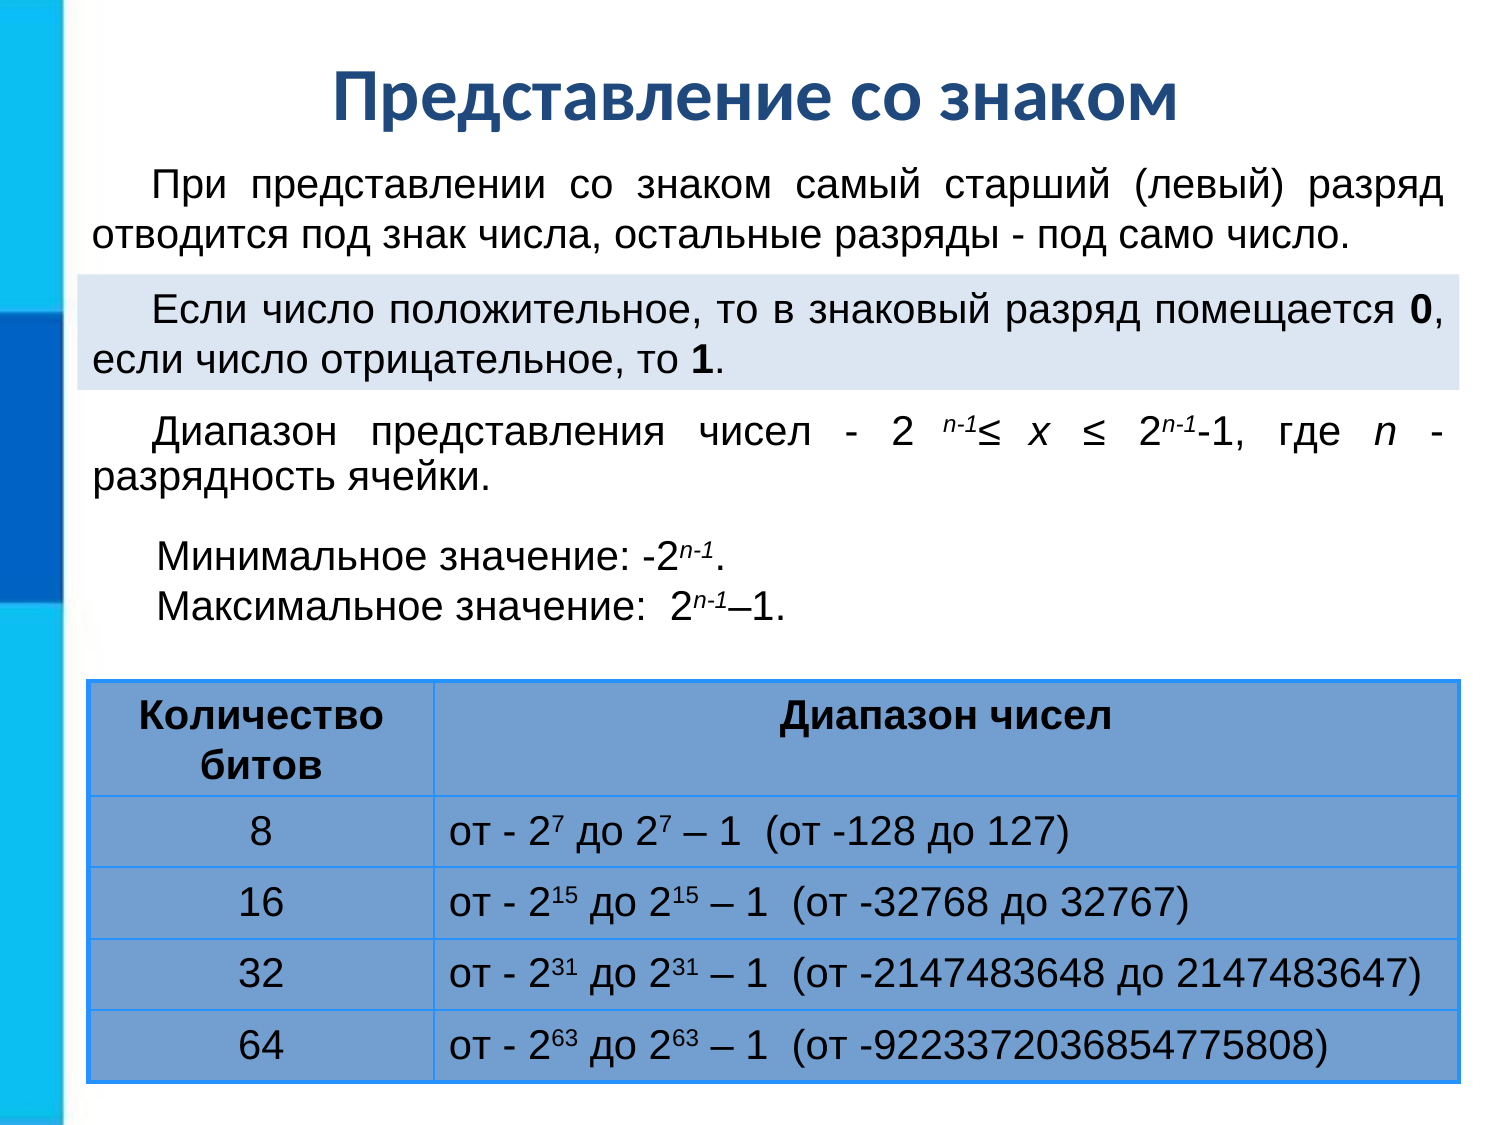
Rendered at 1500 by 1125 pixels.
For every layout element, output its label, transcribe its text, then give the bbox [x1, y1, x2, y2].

table_cell 64 [91, 1011, 433, 1080]
text_box Минимальное значение: -2n-1. Максимальное значение: 2n-1–1. [81, 521, 1441, 637]
table_header Количество битов [91, 683, 433, 795]
table_header Диапазон чисел [435, 683, 1457, 795]
picture [0, 0, 1500, 1125]
table_cell 16 [91, 868, 433, 938]
text_box Диапазон представления чисел - 2 n-1≤ x ≤ 2n-1-1, где n - разрядность ячейки. [77, 401, 1460, 552]
text_box Если число положительное, то в знаковый разряд помещается 0, если число отрицательное, то 1. [77, 274, 1460, 390]
table_cell от - 215 до 215 – 1 (от -32768 до 32767) [435, 868, 1457, 938]
table_cell 8 [91, 797, 433, 866]
table_cell от - 263 до 263 – 1 (от -9223372036854775808) [435, 1011, 1457, 1080]
text_box При представлении со знаком самый старший (левый) разряд отводится под знак числа, остальные разряды - под само число. [76, 148, 1459, 265]
table_cell 32 [91, 940, 433, 1009]
table_cell от - 231 до 231 – 1 (от -2147483648 до 2147483647) [435, 940, 1457, 1009]
table_cell от - 27 до 27 – 1 (от -128 до 127) [435, 797, 1457, 866]
text_box Представление со знаком [88, 30, 1425, 148]
